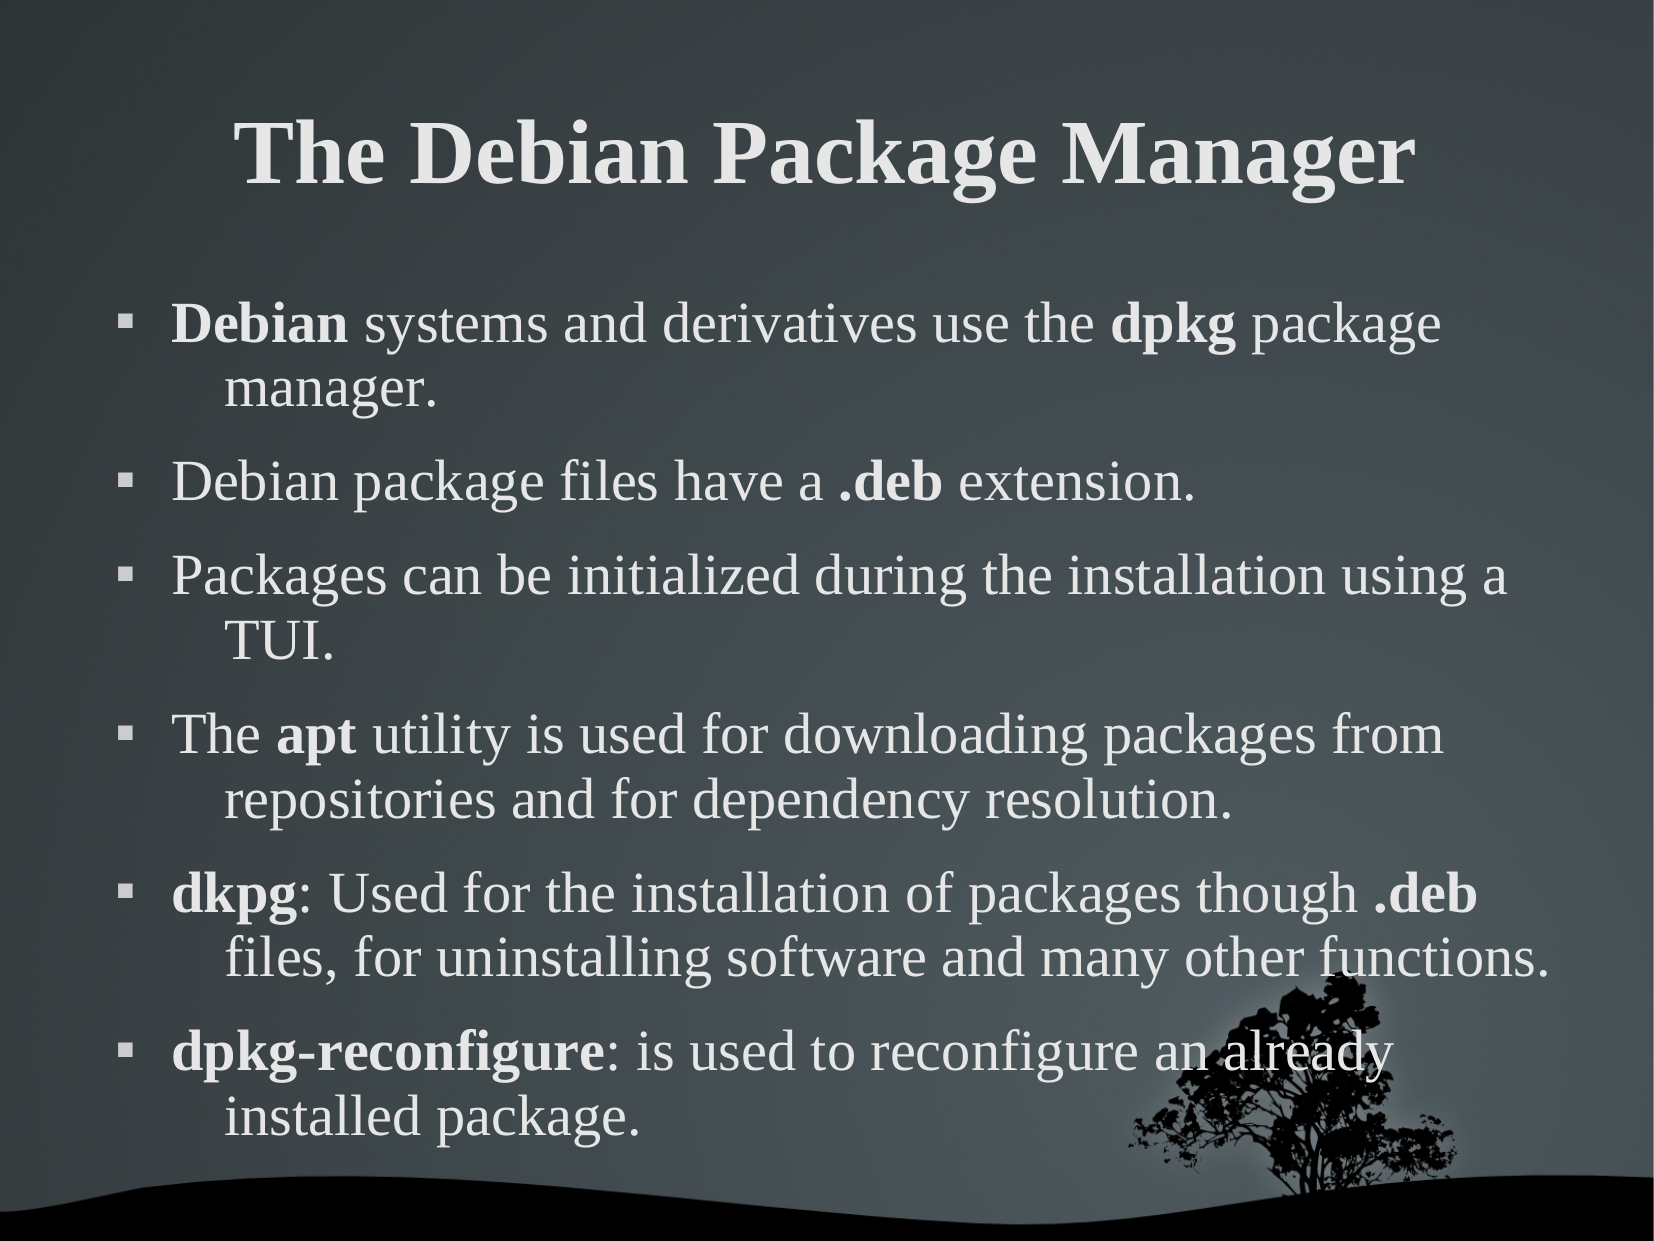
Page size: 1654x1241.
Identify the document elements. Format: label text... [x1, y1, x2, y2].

list Debian systems and derivatives use the dpkg package manager. Debian package files have a .deb extension. Packages can be initialized during the installation using a TUI. The apt utility is used for downloading packages from repositories and for dependency resolution. dkpg: Used for the installation of packages though .deb files, for uninstalling software and many other functions. dpkg-reconfigure: is used to reconfigure an already installed package. [82, 290, 1571, 1196]
picture [0, 0, 1654, 1241]
title The Debian Package Manager [82, 49, 1571, 257]
